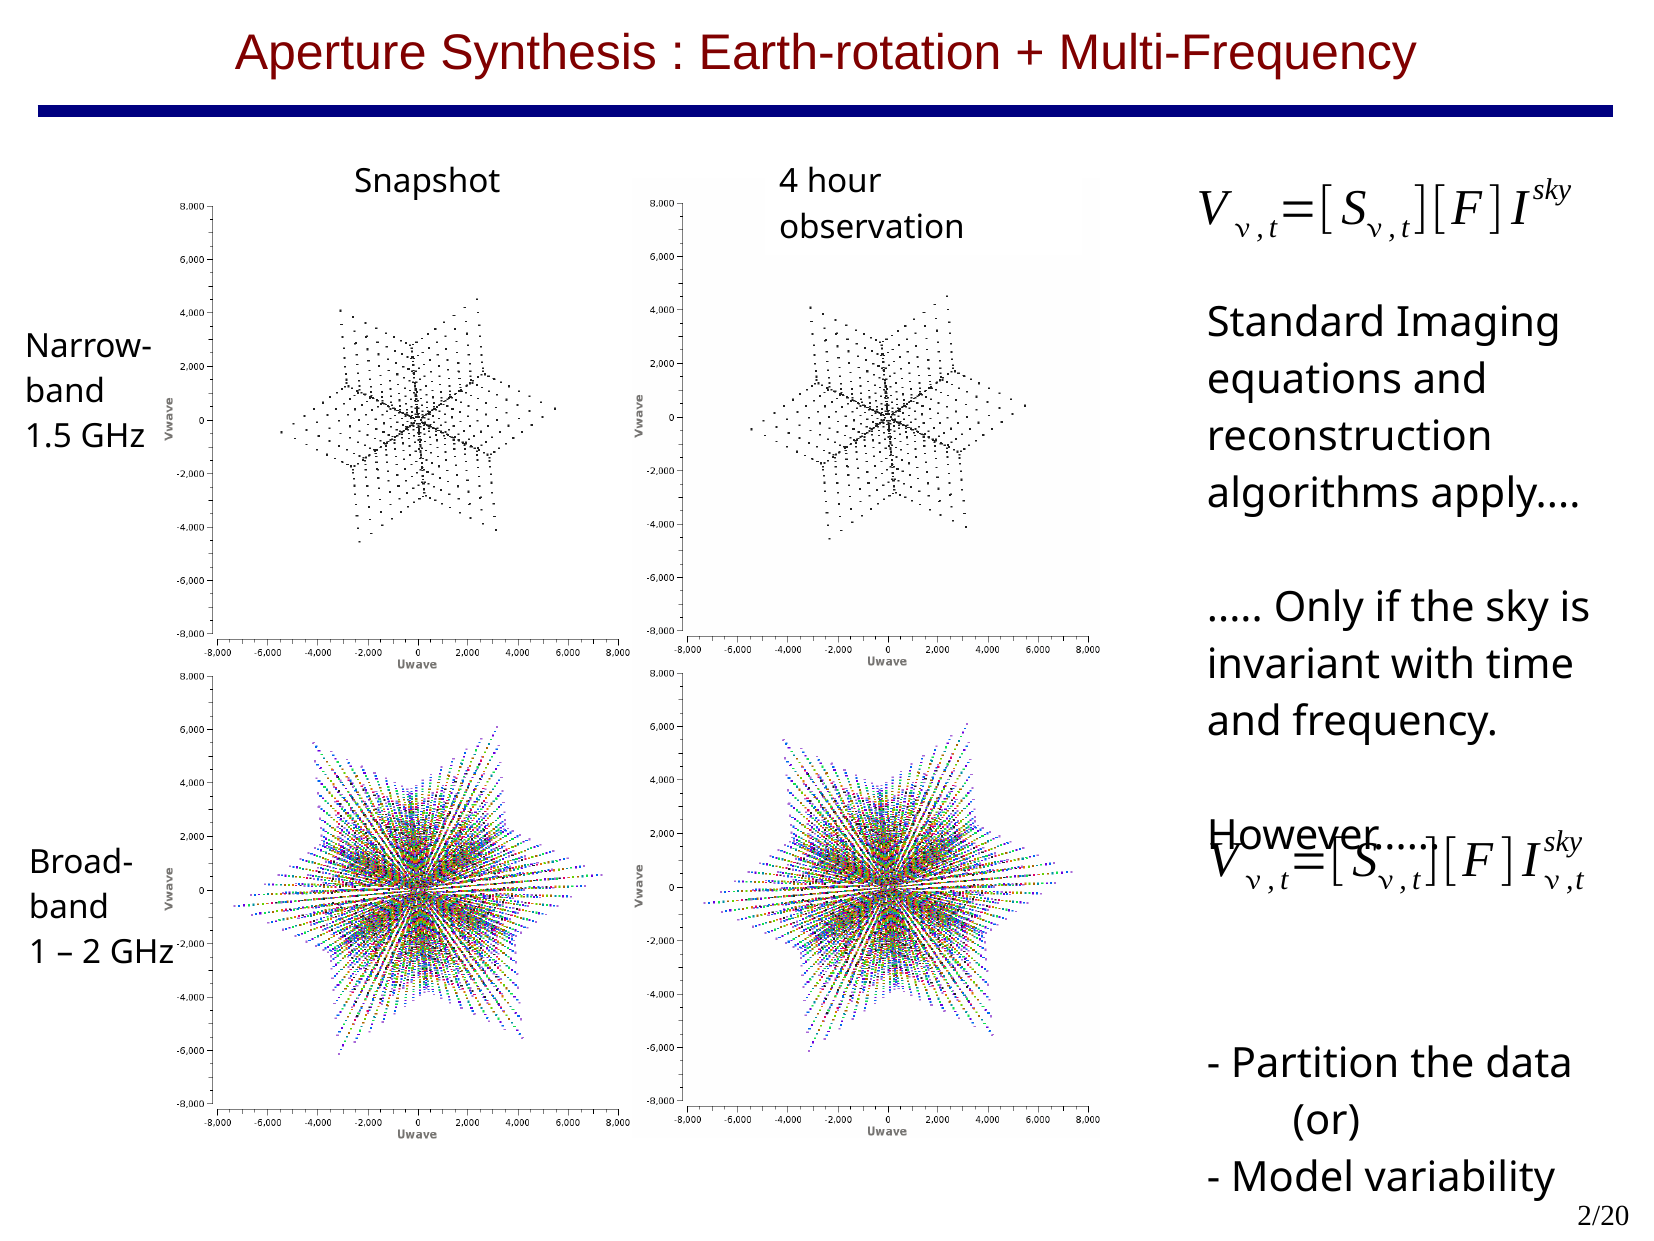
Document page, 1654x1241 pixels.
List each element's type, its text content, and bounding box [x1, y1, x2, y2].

chart [1195, 826, 1596, 897]
text_box Snapshot [339, 150, 546, 219]
text_box 4 hour observation [764, 150, 1082, 219]
picture [632, 178, 1100, 1138]
text_box Broad- band 1 – 2 GHz [14, 830, 191, 975]
text_box Narrow-band 1.5 GHz [10, 314, 191, 459]
text_box Standard Imaging equations and reconstruction algorithms apply.... ..... Only if the sky is invariant with time and frequency. However...... - Partition the data (or) - Model variability [1192, 284, 1643, 1108]
chart [1184, 174, 1583, 245]
picture [162, 181, 630, 1141]
title Aperture Synthesis : Earth-rotation + Multi-Frequency [82, 15, 1571, 89]
